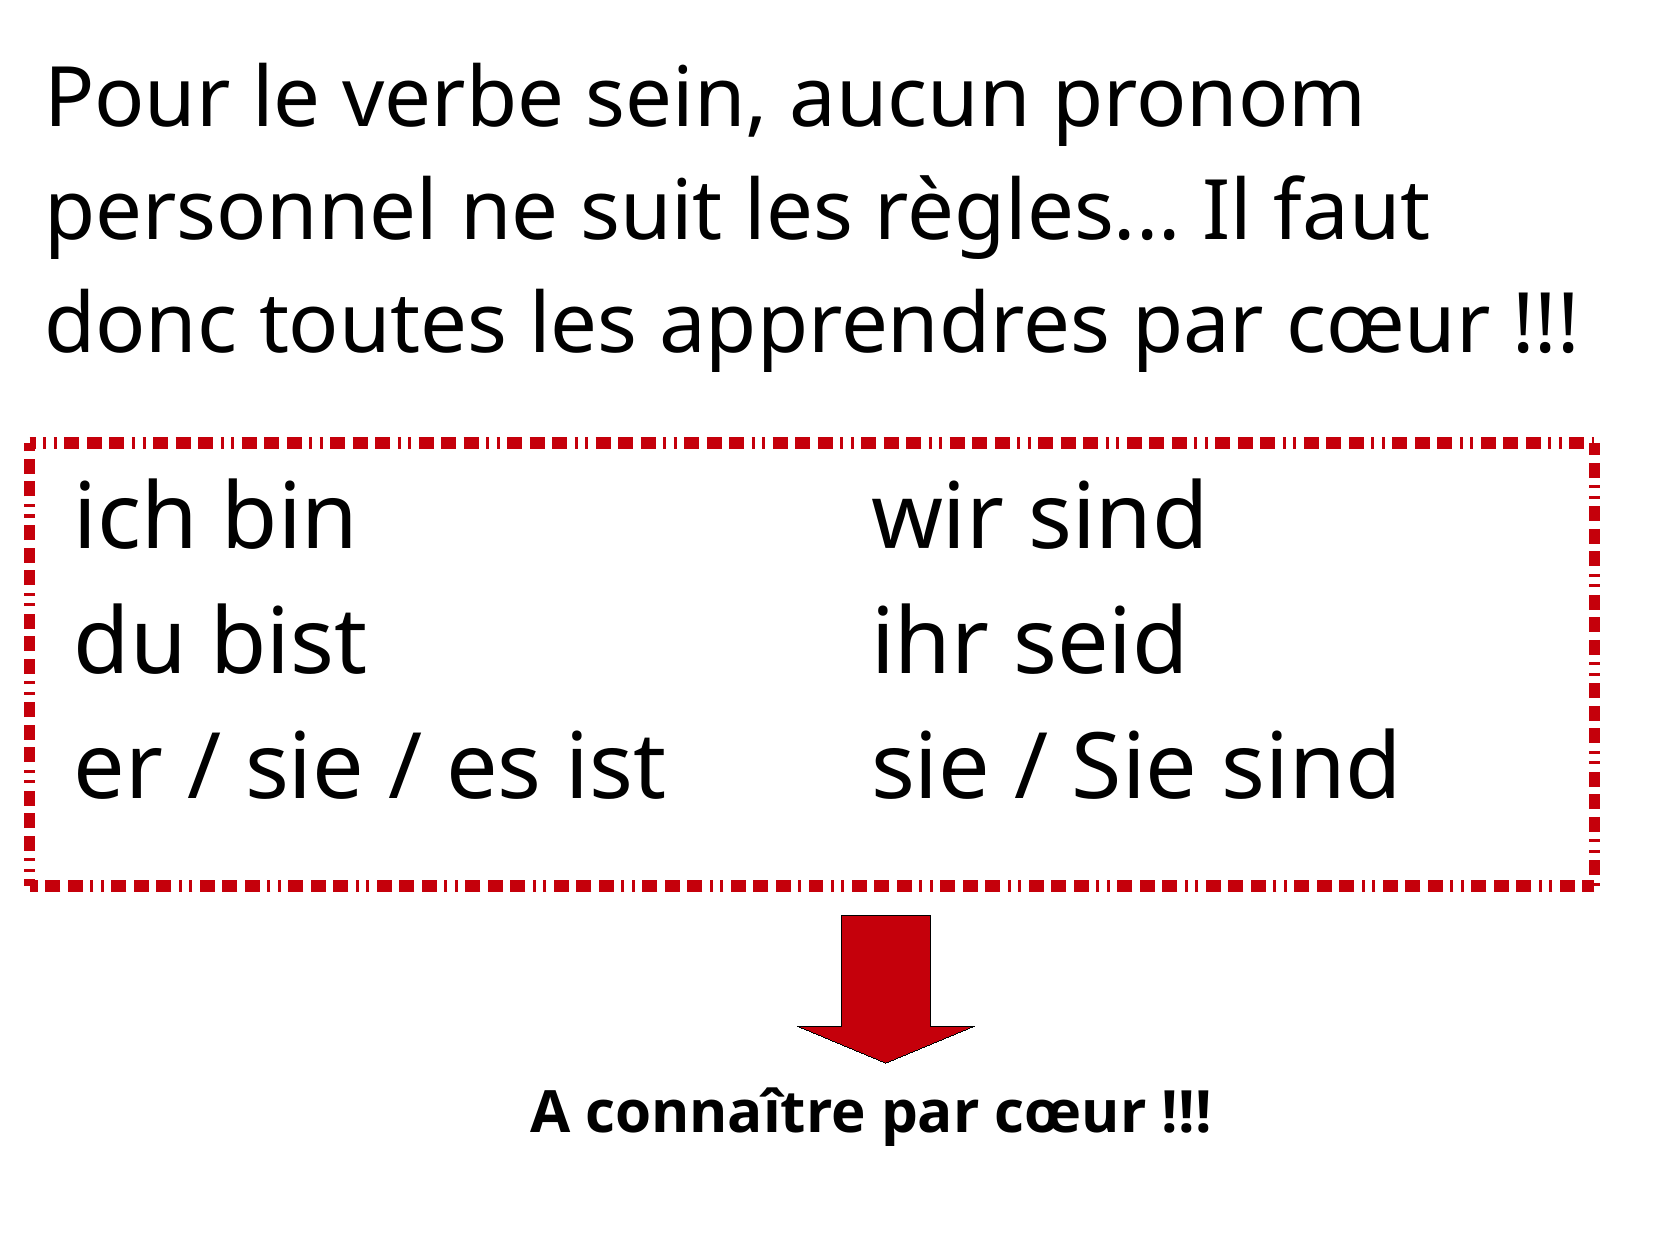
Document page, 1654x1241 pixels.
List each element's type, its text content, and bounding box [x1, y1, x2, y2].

text_box wir sind ihr seid sie / Sie sind [856, 442, 1625, 847]
text_box Pour le verbe sein, aucun pronom personnel ne suit les règles... Il faut donc toutes les apprendres par cœur !!! [29, 29, 1625, 393]
text_box [797, 915, 975, 1064]
text_box ich bin du bist er / sie / es ist [59, 442, 827, 847]
text_box A connaître par cœur !!! [324, 1062, 1418, 1160]
